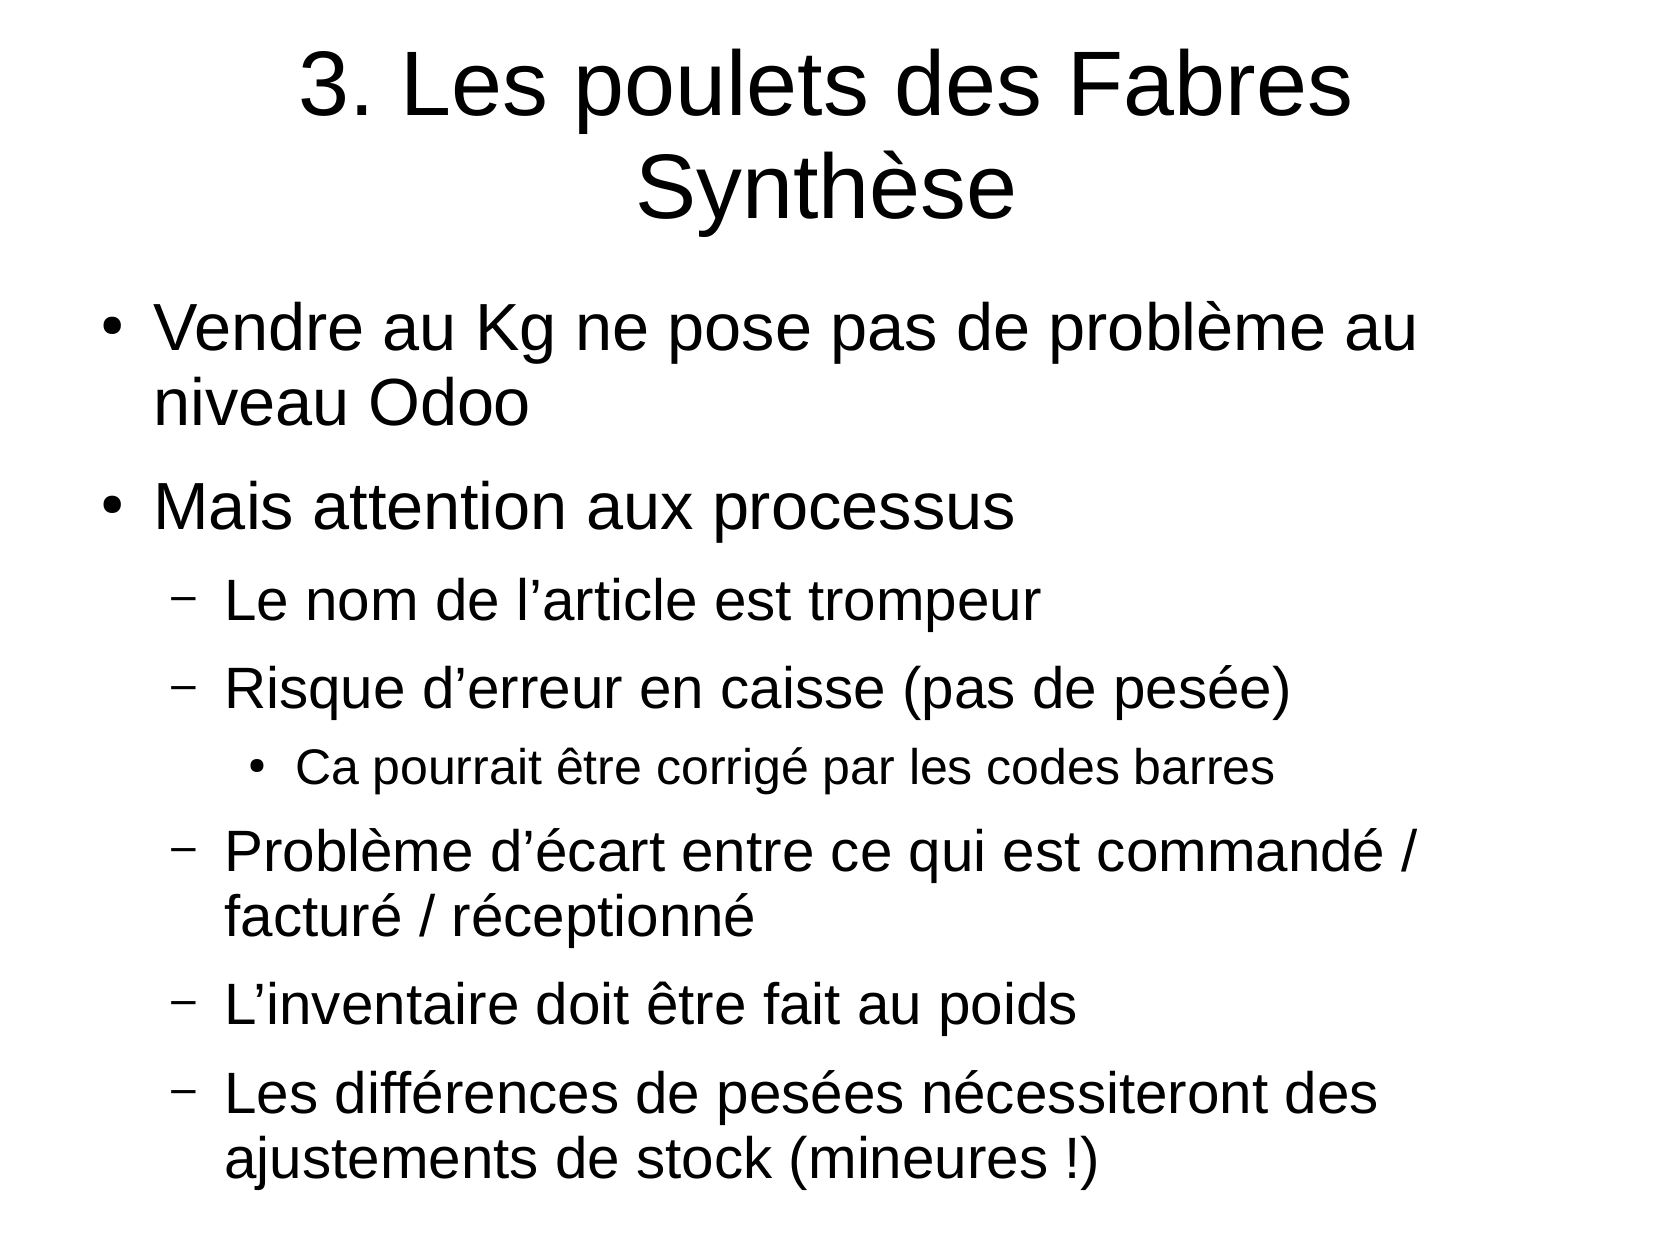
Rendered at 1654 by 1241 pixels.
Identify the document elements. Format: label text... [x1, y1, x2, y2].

title 3. Les poulets des Fabres Synthèse [82, 31, 1571, 239]
list Vendre au Kg ne pose pas de problème au niveau Odoo Mais attention aux processus Le nom de l’article est trompeur Risque d’erreur en caisse (pas de pesée) Ca pourrait être corrigé par les codes barres Problème d’écart entre ce qui est commandé / facturé / réceptionné L’inventaire doit être fait au poids Les différences de pesées nécessiteront des ajustements de stock (mineures !) [82, 290, 1571, 1205]
